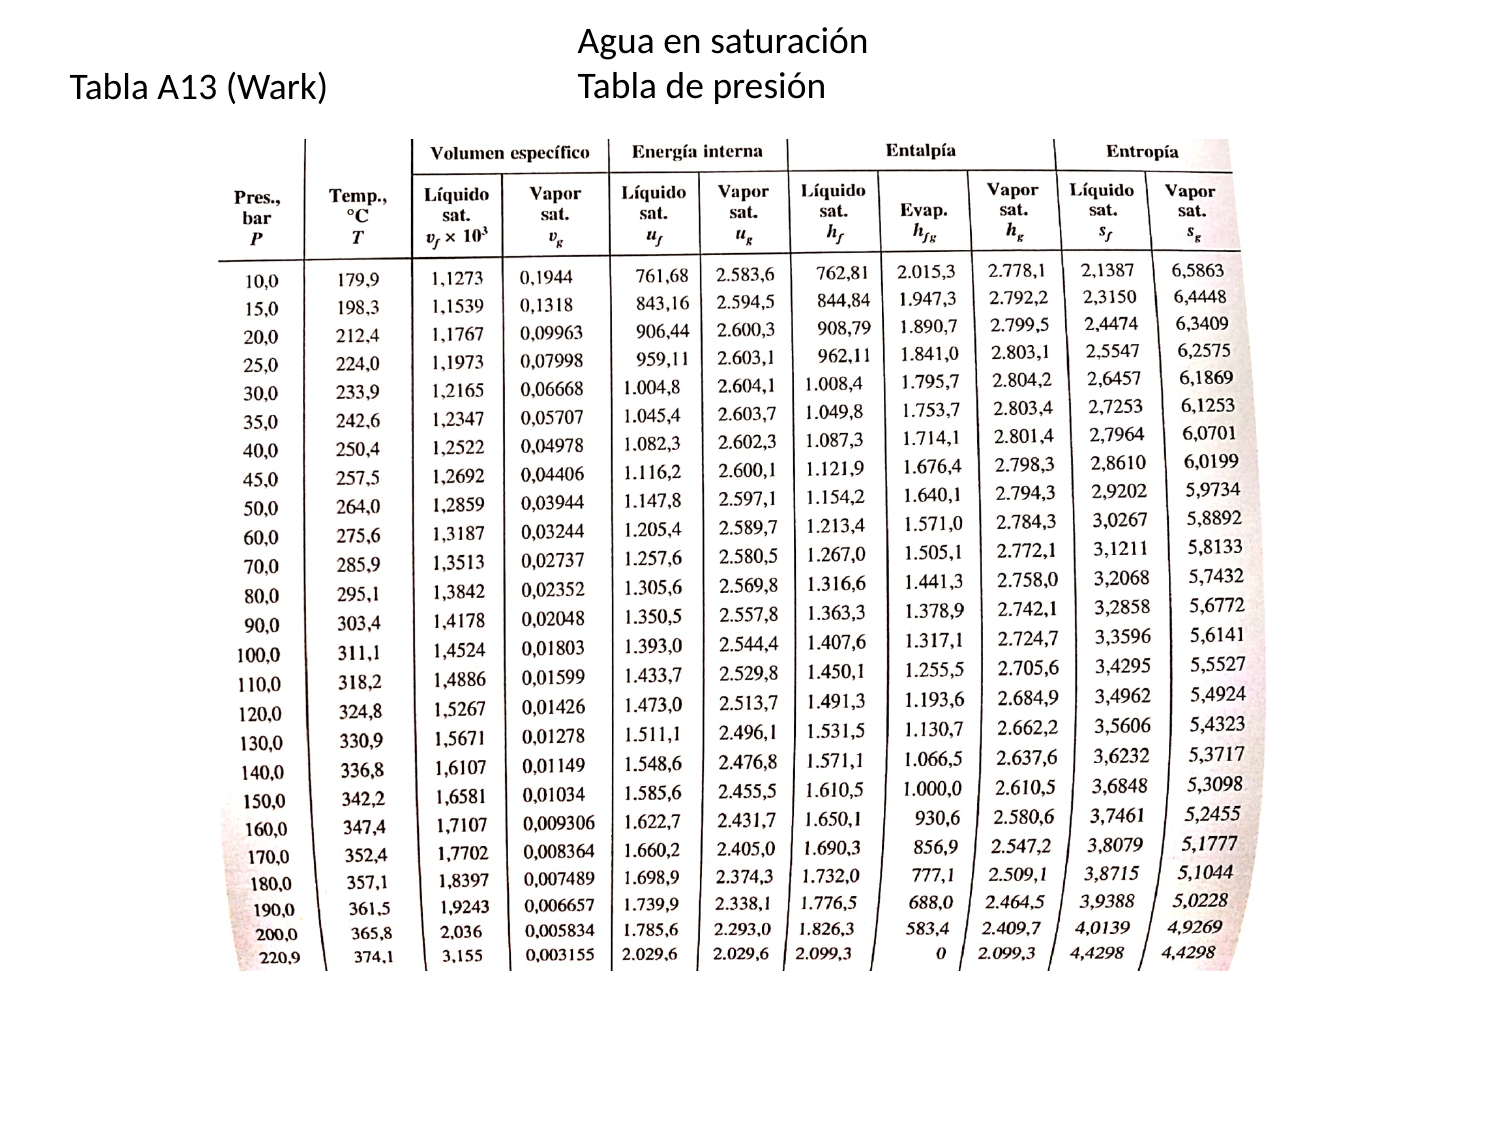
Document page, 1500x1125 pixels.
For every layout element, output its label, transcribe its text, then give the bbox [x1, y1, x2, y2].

text_box Tabla A13 (Wark) [54, 54, 344, 115]
text_box Agua en saturación Tabla de presión [562, 9, 884, 114]
picture [218, 139, 1274, 971]
